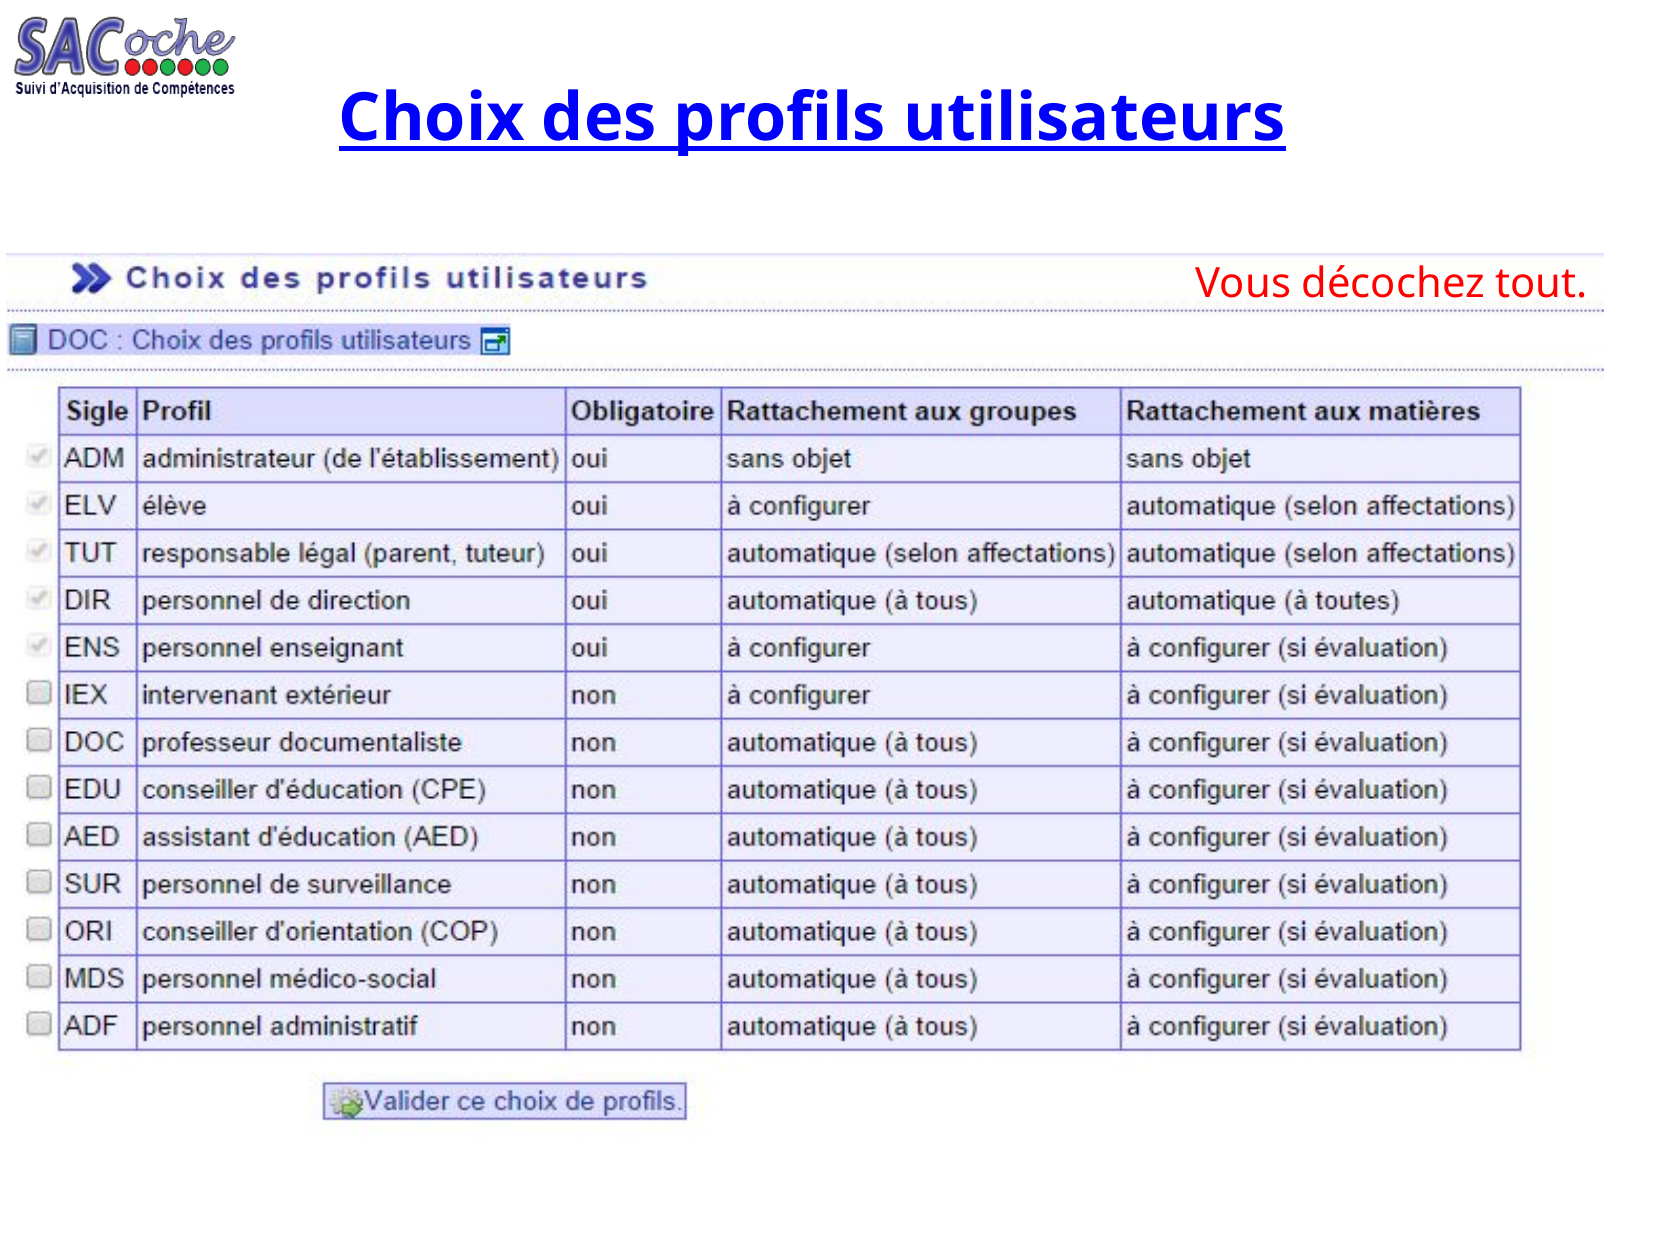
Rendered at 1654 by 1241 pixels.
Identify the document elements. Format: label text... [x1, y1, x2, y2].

title Choix des profils utilisateurs [286, 63, 1339, 167]
picture [10, 13, 239, 99]
picture [6, 253, 1604, 1140]
text_box Vous décochez tout. [1181, 245, 1617, 376]
